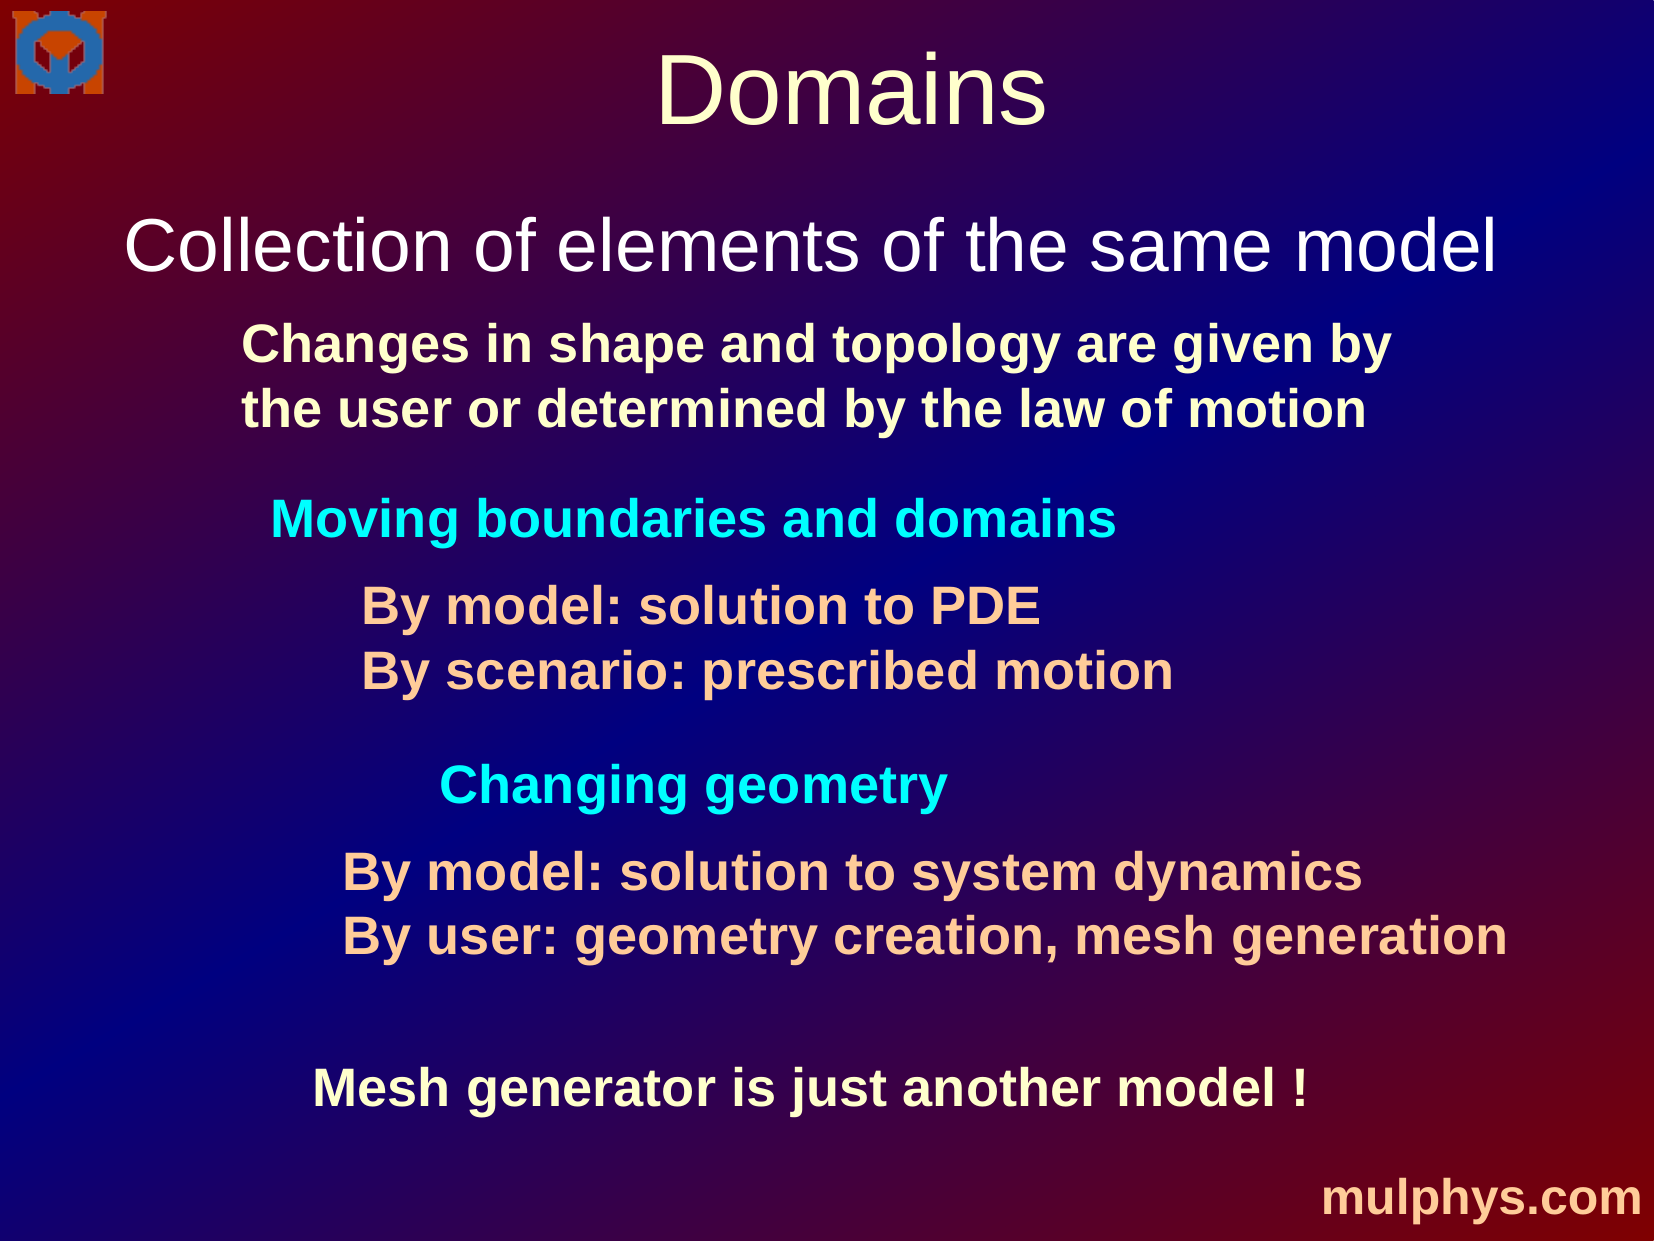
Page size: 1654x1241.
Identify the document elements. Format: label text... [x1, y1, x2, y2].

text_box Changes in shape and topology are given by the user or determined by the law of motion [241, 308, 1482, 439]
picture [11, 11, 110, 95]
text_box Changing geometry [439, 749, 950, 815]
text_box By model: solution to PDE By scenario: prescribed motion [361, 570, 1207, 700]
text_box By model: solution to system dynamics By user: geometry creation, mesh generation [342, 835, 1511, 966]
text_box mulphys.com [1320, 1164, 1644, 1225]
text_box Moving boundaries and domains [270, 483, 1119, 549]
title Domains [229, 0, 1474, 189]
text_box Collection of elements of the same model [123, 196, 1500, 287]
text_box Mesh generator is just another model ! [312, 1052, 1311, 1118]
